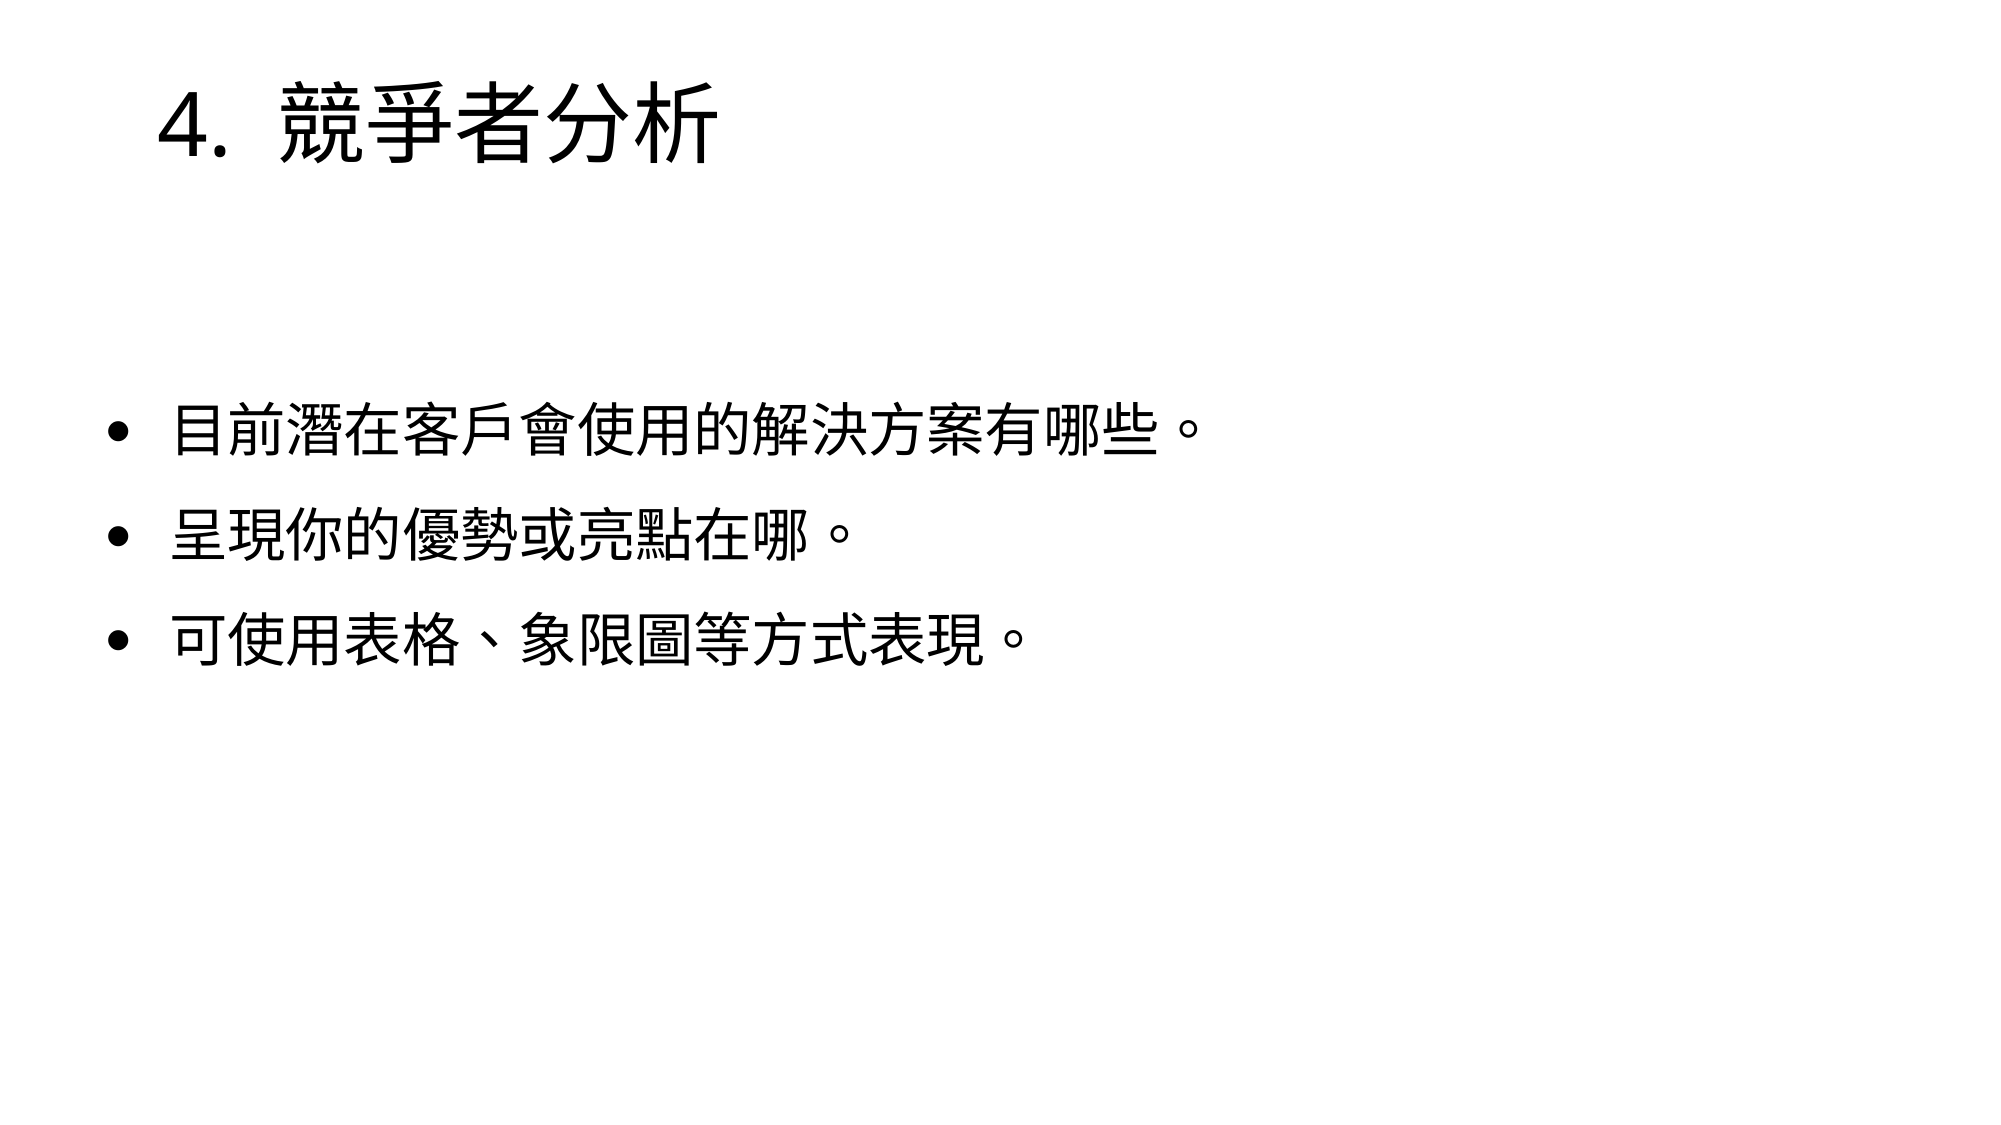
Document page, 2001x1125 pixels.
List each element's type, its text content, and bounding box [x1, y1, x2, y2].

title 4. 競爭者分析 [137, 59, 1863, 278]
text_box 目前潛在客戶會使用的解決方案有哪些。 呈現你的優勢或亮點在哪。 可使用表格、象限圖等方式表現。 [86, 338, 1273, 731]
